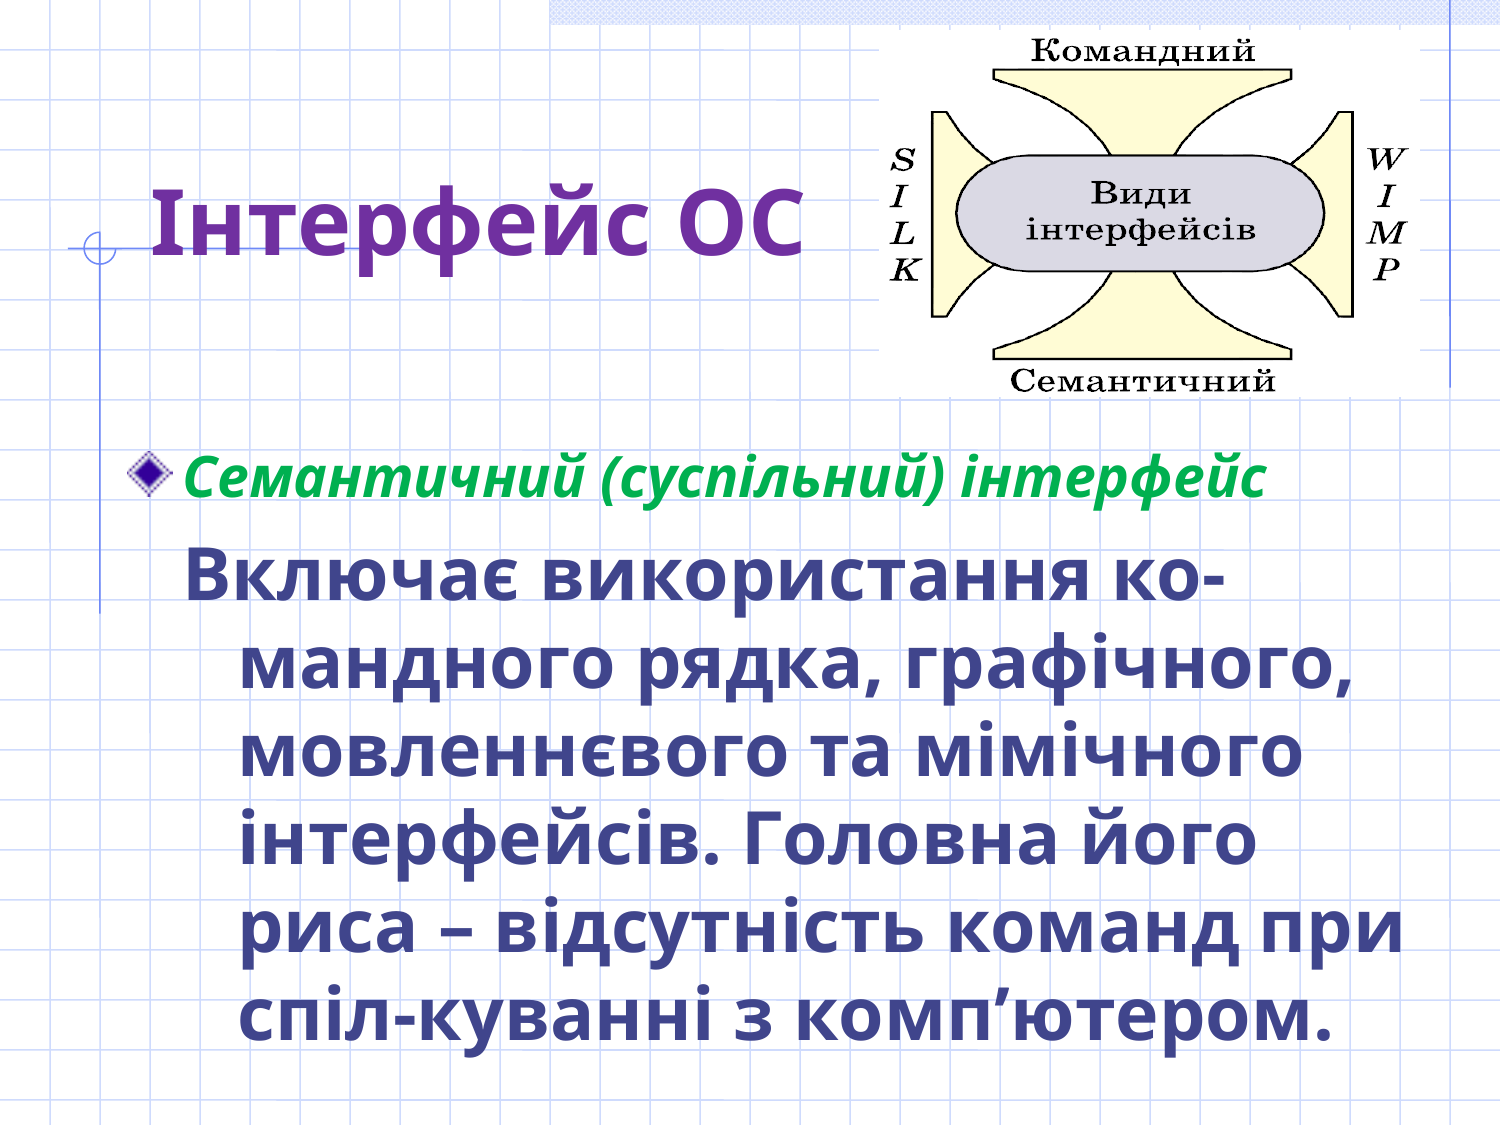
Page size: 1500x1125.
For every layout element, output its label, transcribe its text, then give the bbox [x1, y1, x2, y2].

title Інтерфейс ОС [135, 93, 879, 282]
picture [879, 31, 1420, 397]
list Семантичний (суспільний) інтерфейс Включає використання ко-мандного рядка, графічного, мовленнєвого та мімічного інтерфейсів. Головна його риса – відсутність команд при спіл-куванні з комп’ютером. [112, 432, 1442, 1071]
title Інтерфейс ОС [1420, 93, 1453, 282]
